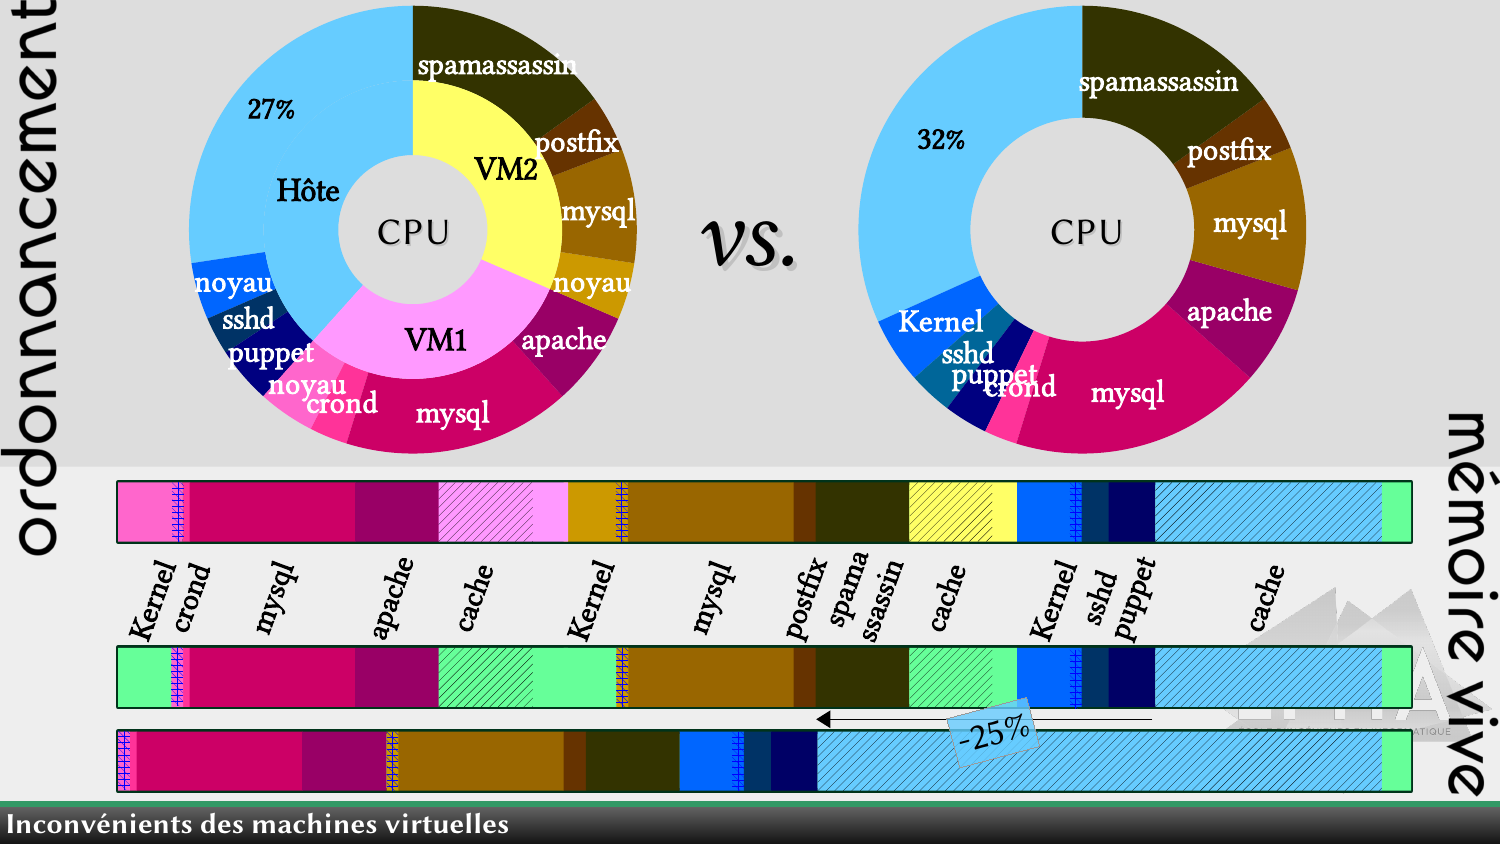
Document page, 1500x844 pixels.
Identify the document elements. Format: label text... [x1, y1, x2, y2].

picture [0, 0, 57, 556]
text_box sshd [1061, 547, 1120, 647]
text_box postfix [765, 547, 830, 647]
text_box mysql [671, 547, 746, 647]
text_box cache [435, 547, 510, 647]
text_box cache [907, 547, 983, 647]
text_box Kernel [1017, 547, 1086, 647]
text_box spamassassin [808, 538, 917, 650]
text_box mysql [234, 547, 309, 647]
text_box [118, 646, 1412, 709]
text_box CPU [376, 205, 451, 260]
text_box [57, 0, 1500, 467]
text_box puppet [1094, 547, 1170, 647]
text_box cache [1226, 547, 1301, 647]
text_box vs. [693, 170, 807, 297]
title Inconvénients des machines virtuelles [5, 801, 1075, 844]
chart [159, 0, 667, 463]
text_box [118, 730, 1412, 791]
text_box CPU [1049, 205, 1125, 260]
picture [1187, 413, 1500, 797]
text_box Kernel [554, 547, 629, 647]
text_box [118, 482, 1412, 542]
text_box crond [151, 547, 227, 647]
text_box Kernel [116, 547, 177, 647]
text_box -25% [946, 697, 1040, 768]
picture [1187, 587, 1268, 647]
text_box apache [352, 547, 427, 647]
chart [833, 0, 1341, 463]
